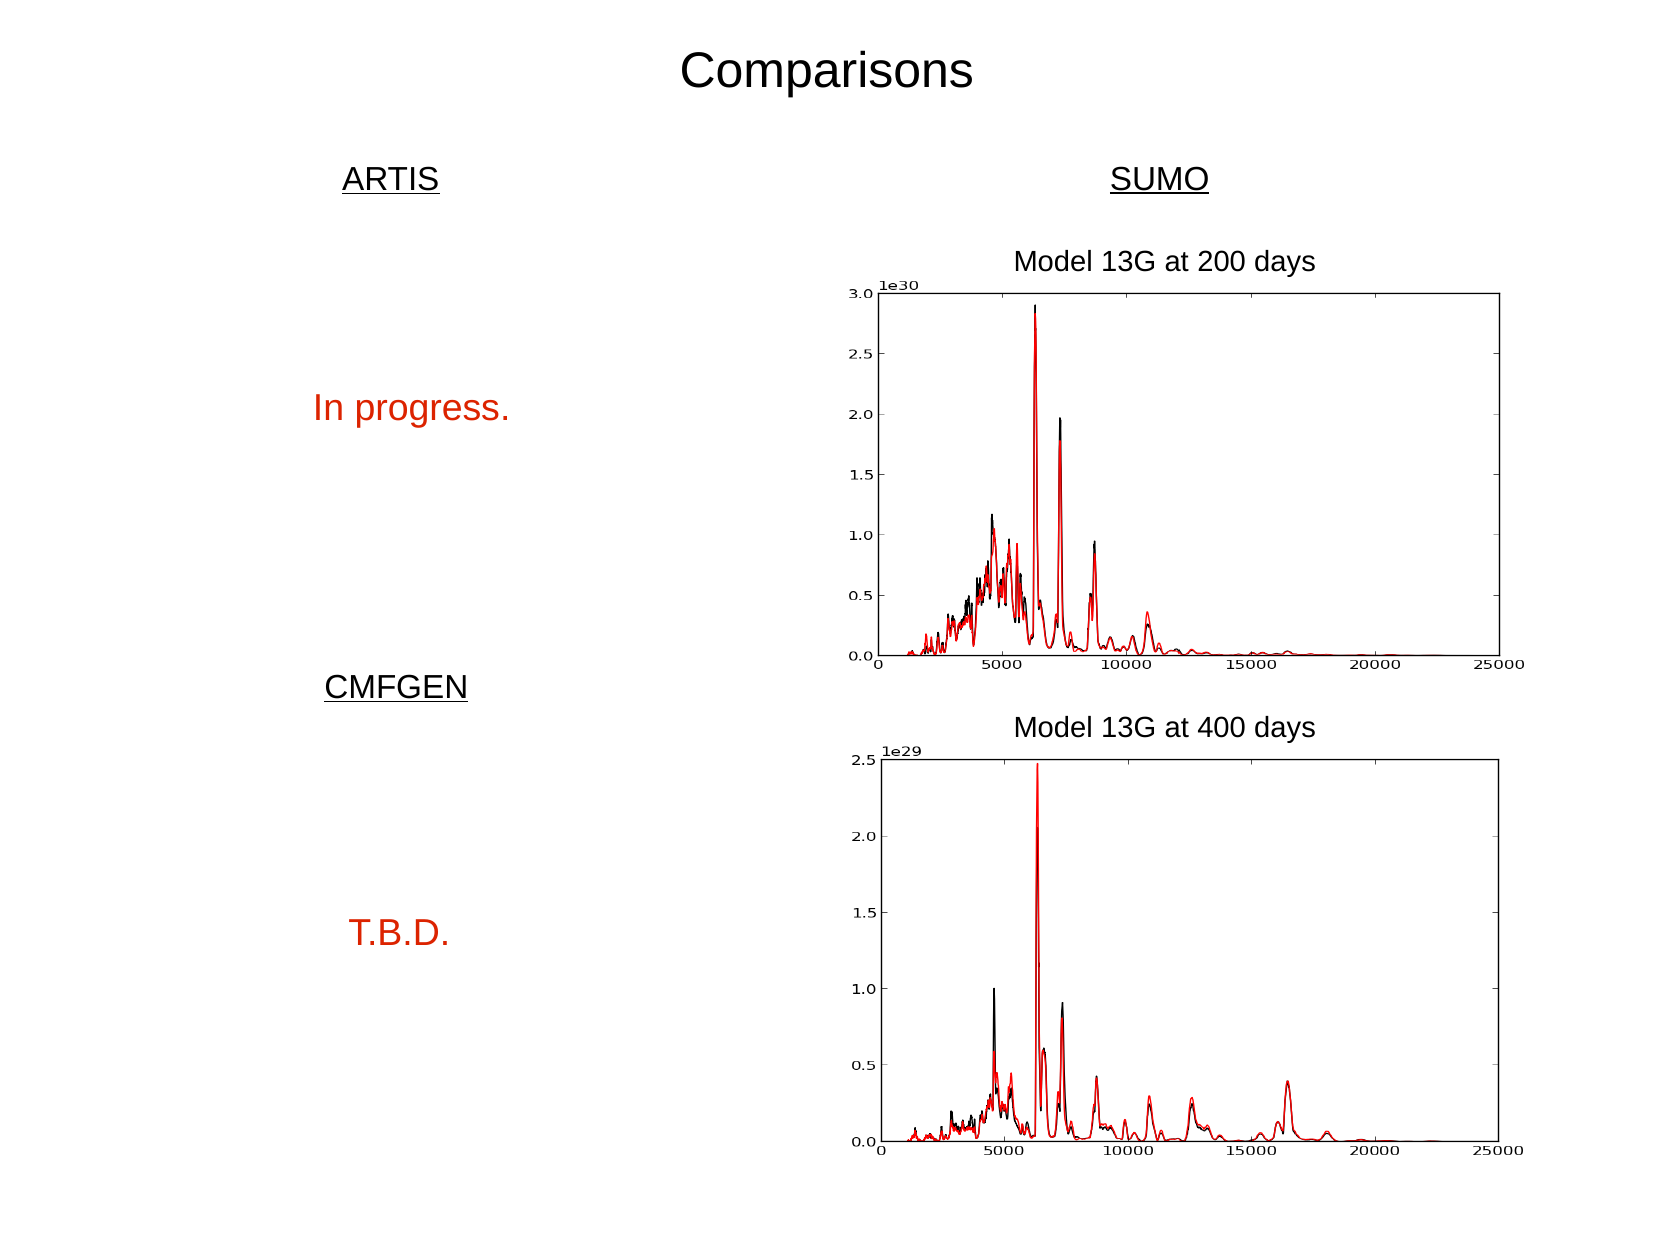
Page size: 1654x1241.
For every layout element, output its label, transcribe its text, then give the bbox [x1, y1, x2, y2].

picture [779, 248, 1581, 701]
text_box SUMO [1095, 153, 1225, 205]
text_box Model 13G at 400 days [998, 703, 1332, 752]
text_box Comparisons [664, 35, 989, 106]
text_box CMFGEN [309, 661, 484, 713]
text_box ARTIS [327, 153, 455, 206]
text_box In progress. [298, 378, 526, 436]
text_box Model 13G at 200 days [998, 237, 1332, 285]
picture [782, 712, 1578, 1189]
text_box T.B.D. [333, 904, 466, 962]
